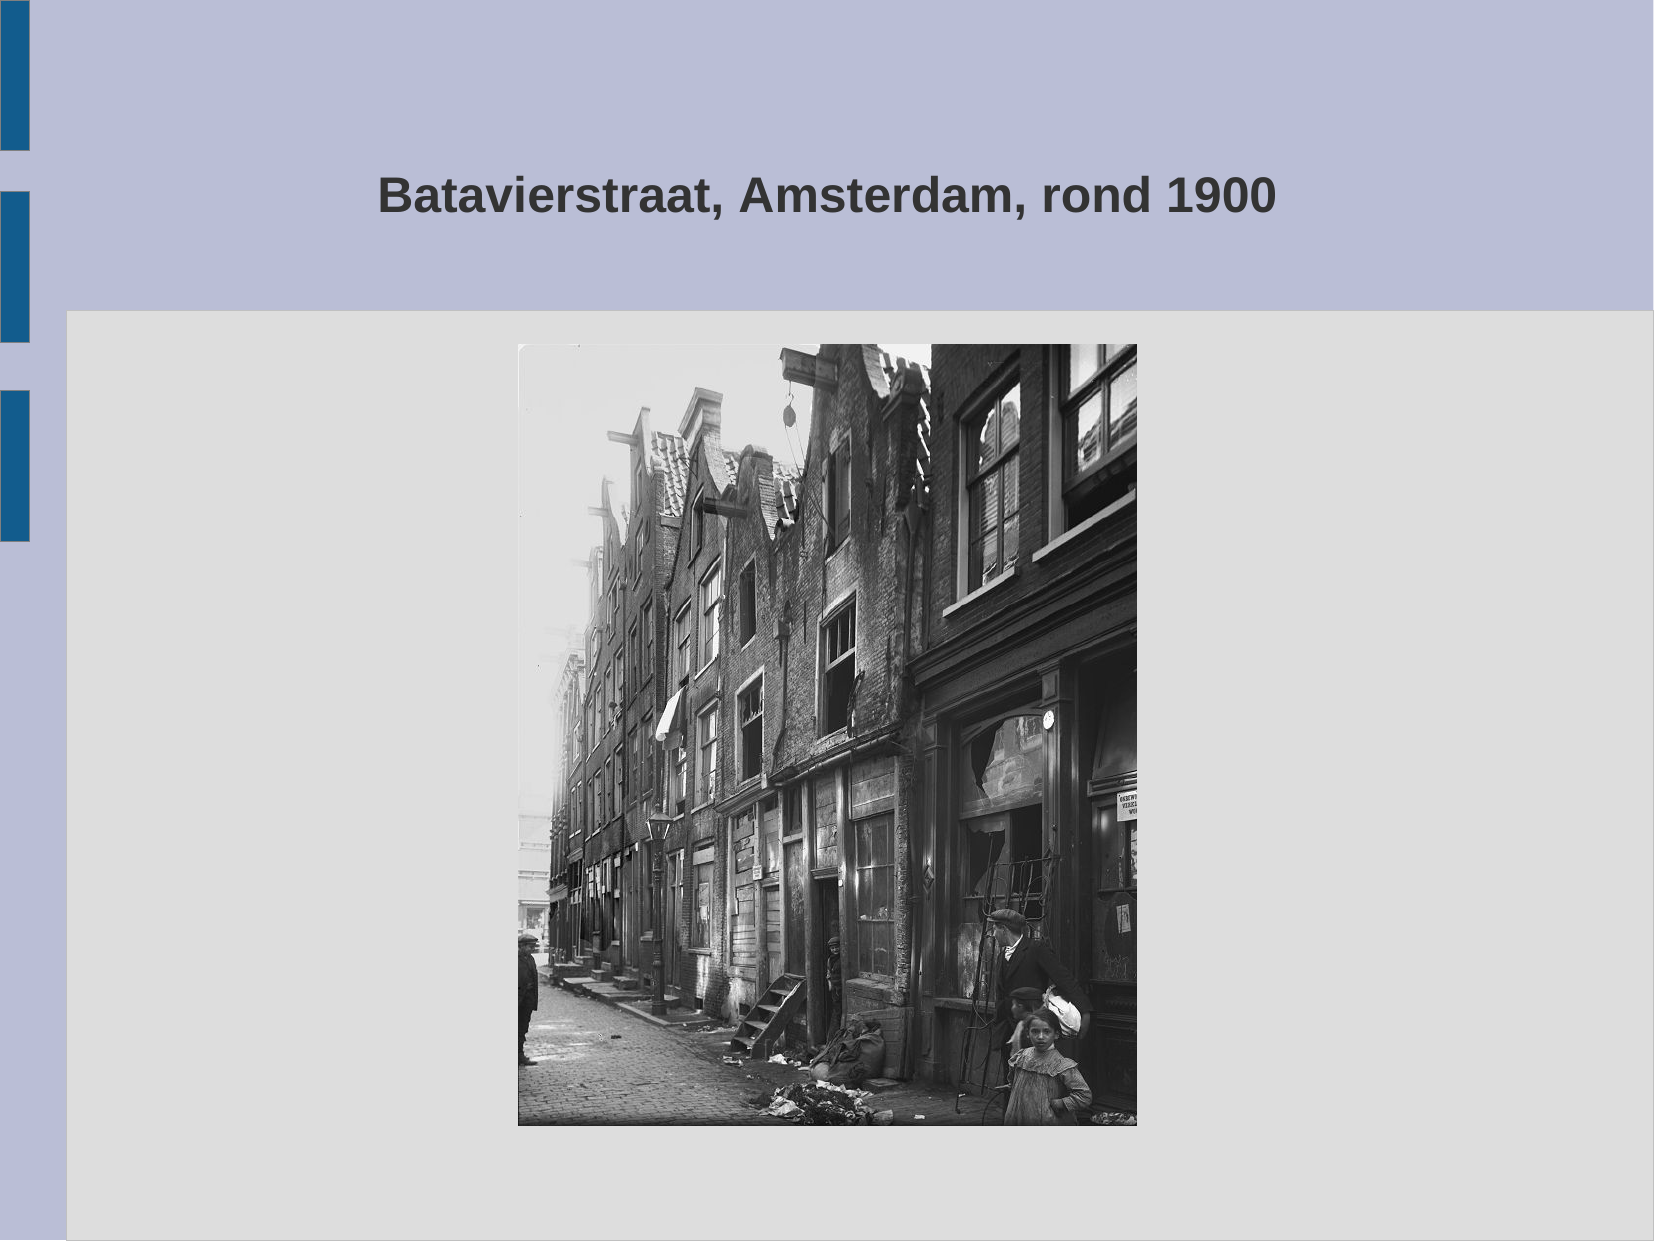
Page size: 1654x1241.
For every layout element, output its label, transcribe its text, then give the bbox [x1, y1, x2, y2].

picture [518, 344, 1137, 1126]
title Batavierstraat, Amsterdam, rond 1900 [121, 91, 1534, 299]
